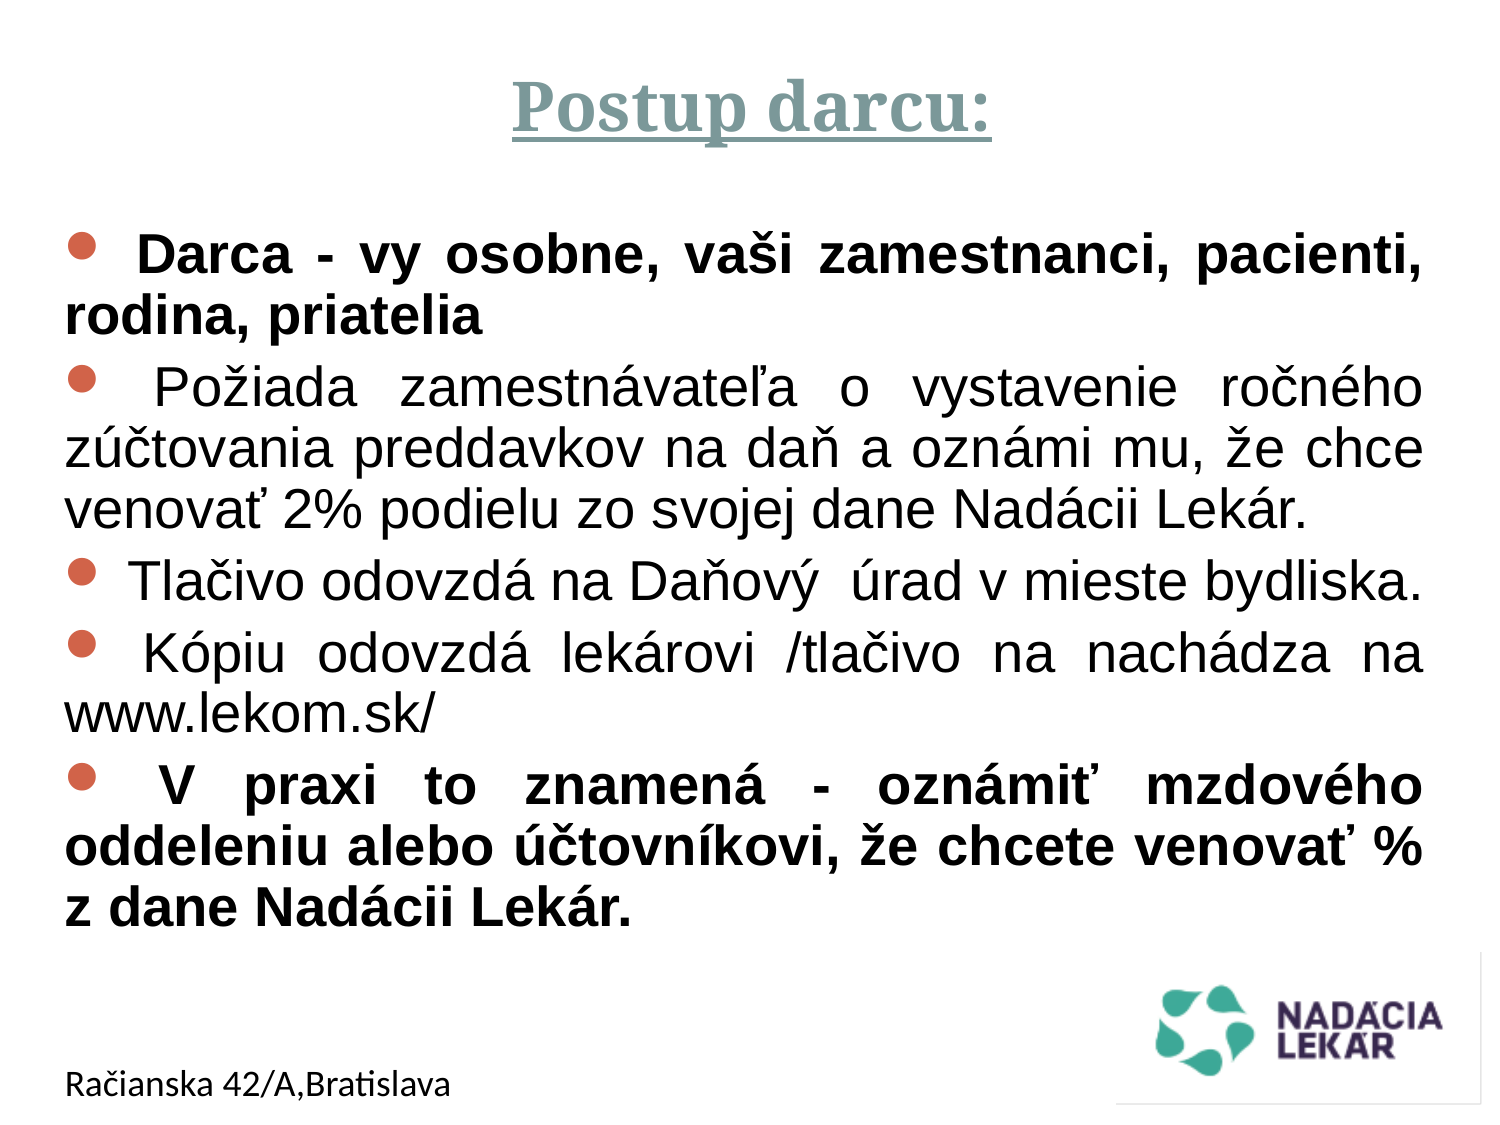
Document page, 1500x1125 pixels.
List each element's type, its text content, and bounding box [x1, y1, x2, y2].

title Postup darcu: [54, 64, 1450, 219]
list Darca - vy osobne, vaši zamestnanci, pacienti, rodina, priatelia Požiada zamestnávateľa o vystavenie ročného zúčtovania preddavkov na daň a oznámi mu, že chce venovať 2% podielu zo svojej dane Nadácii Lekár. Tlačivo odovzdá na Daňový úrad v mieste bydliska. Kópiu odovzdá lekárovi /tlačivo na nachádza na www.lekom.sk/ V praxi to znamená - oznámiť mzdového oddeleniu alebo účtovníkovi, že chcete venovať % z dane Nadácii Lekár. [49, 218, 1445, 1015]
text_box Račianska 42/A,Bratislava [50, 1051, 638, 1112]
picture [1116, 952, 1483, 1106]
